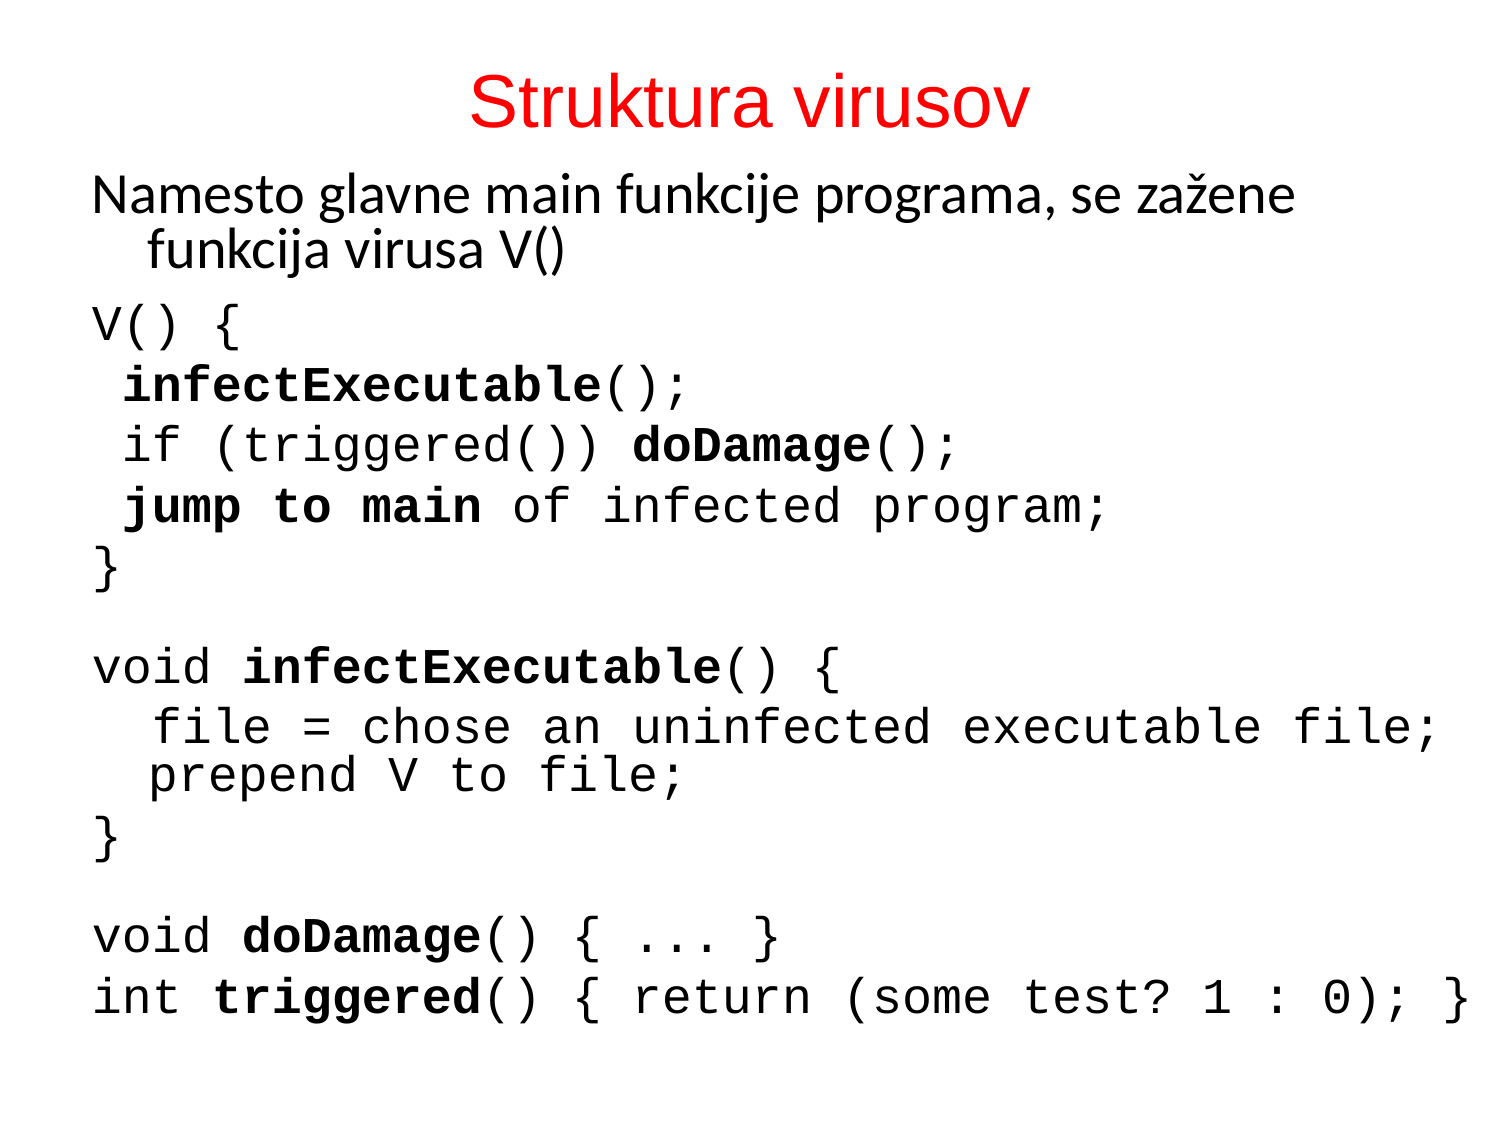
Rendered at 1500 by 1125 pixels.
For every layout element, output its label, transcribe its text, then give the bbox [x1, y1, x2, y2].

list Namesto glavne main funkcije programa, se zažene funkcija virusa V() V() { infectExecutable(); if (triggered()) doDamage(); jump to main of infected program; } void infectExecutable() { file = chose an uninfected executable file; prepend V to file; } void doDamage() { ... } int triggered() { return (some test? 1 : 0); } [76, 160, 1500, 1031]
title Struktura virusov [75, 45, 1426, 151]
